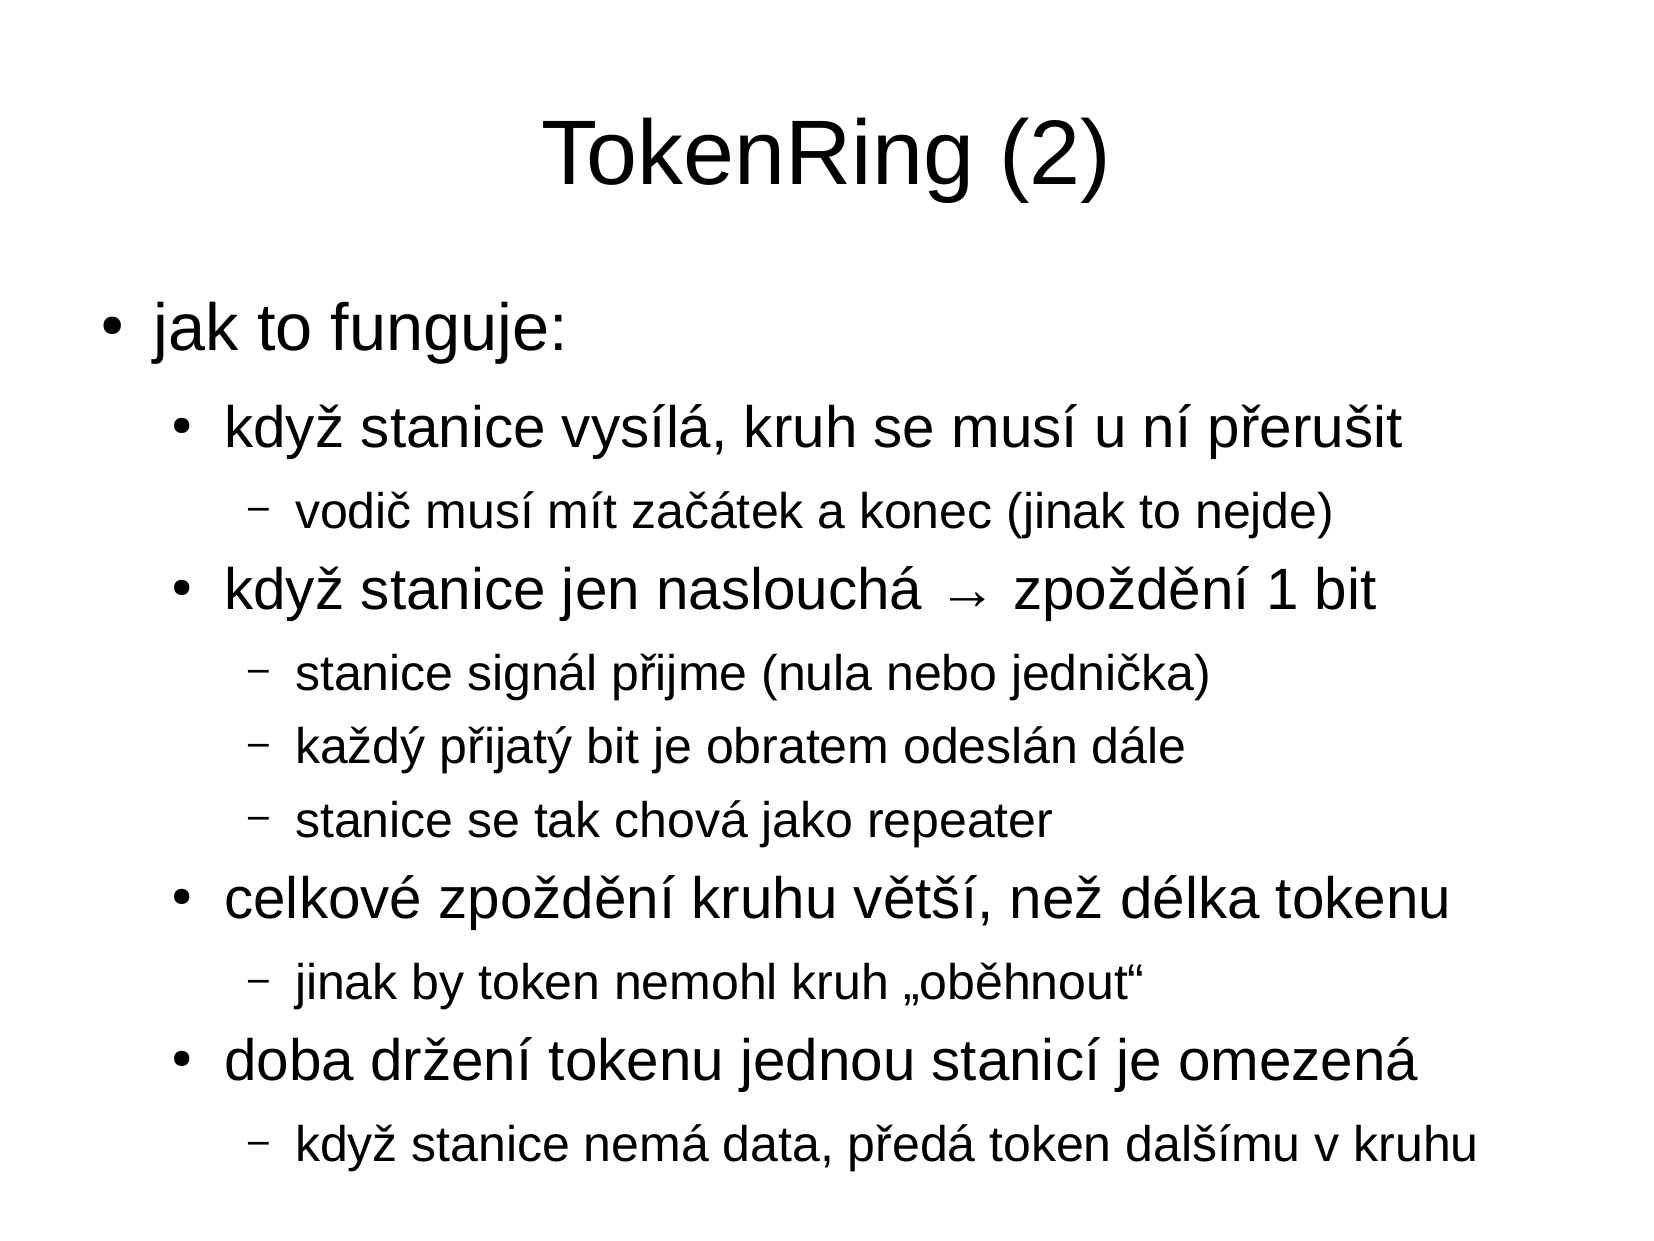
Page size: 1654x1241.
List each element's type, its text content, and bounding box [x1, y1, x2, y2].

list jak to funguje: když stanice vysílá, kruh se musí u ní přerušit vodič musí mít začátek a konec (jinak to nejde) když stanice jen naslouchá → zpoždění 1 bit stanice signál přijme (nula nebo jednička) každý přijatý bit je obratem odeslán dále stanice se tak chová jako repeater celkové zpoždění kruhu větší, než délka tokenu jinak by token nemohl kruh „oběhnout“ doba držení tokenu jednou stanicí je omezená když stanice nemá data, předá token dalšímu v kruhu [82, 290, 1571, 1211]
title TokenRing (2) [82, 49, 1571, 257]
